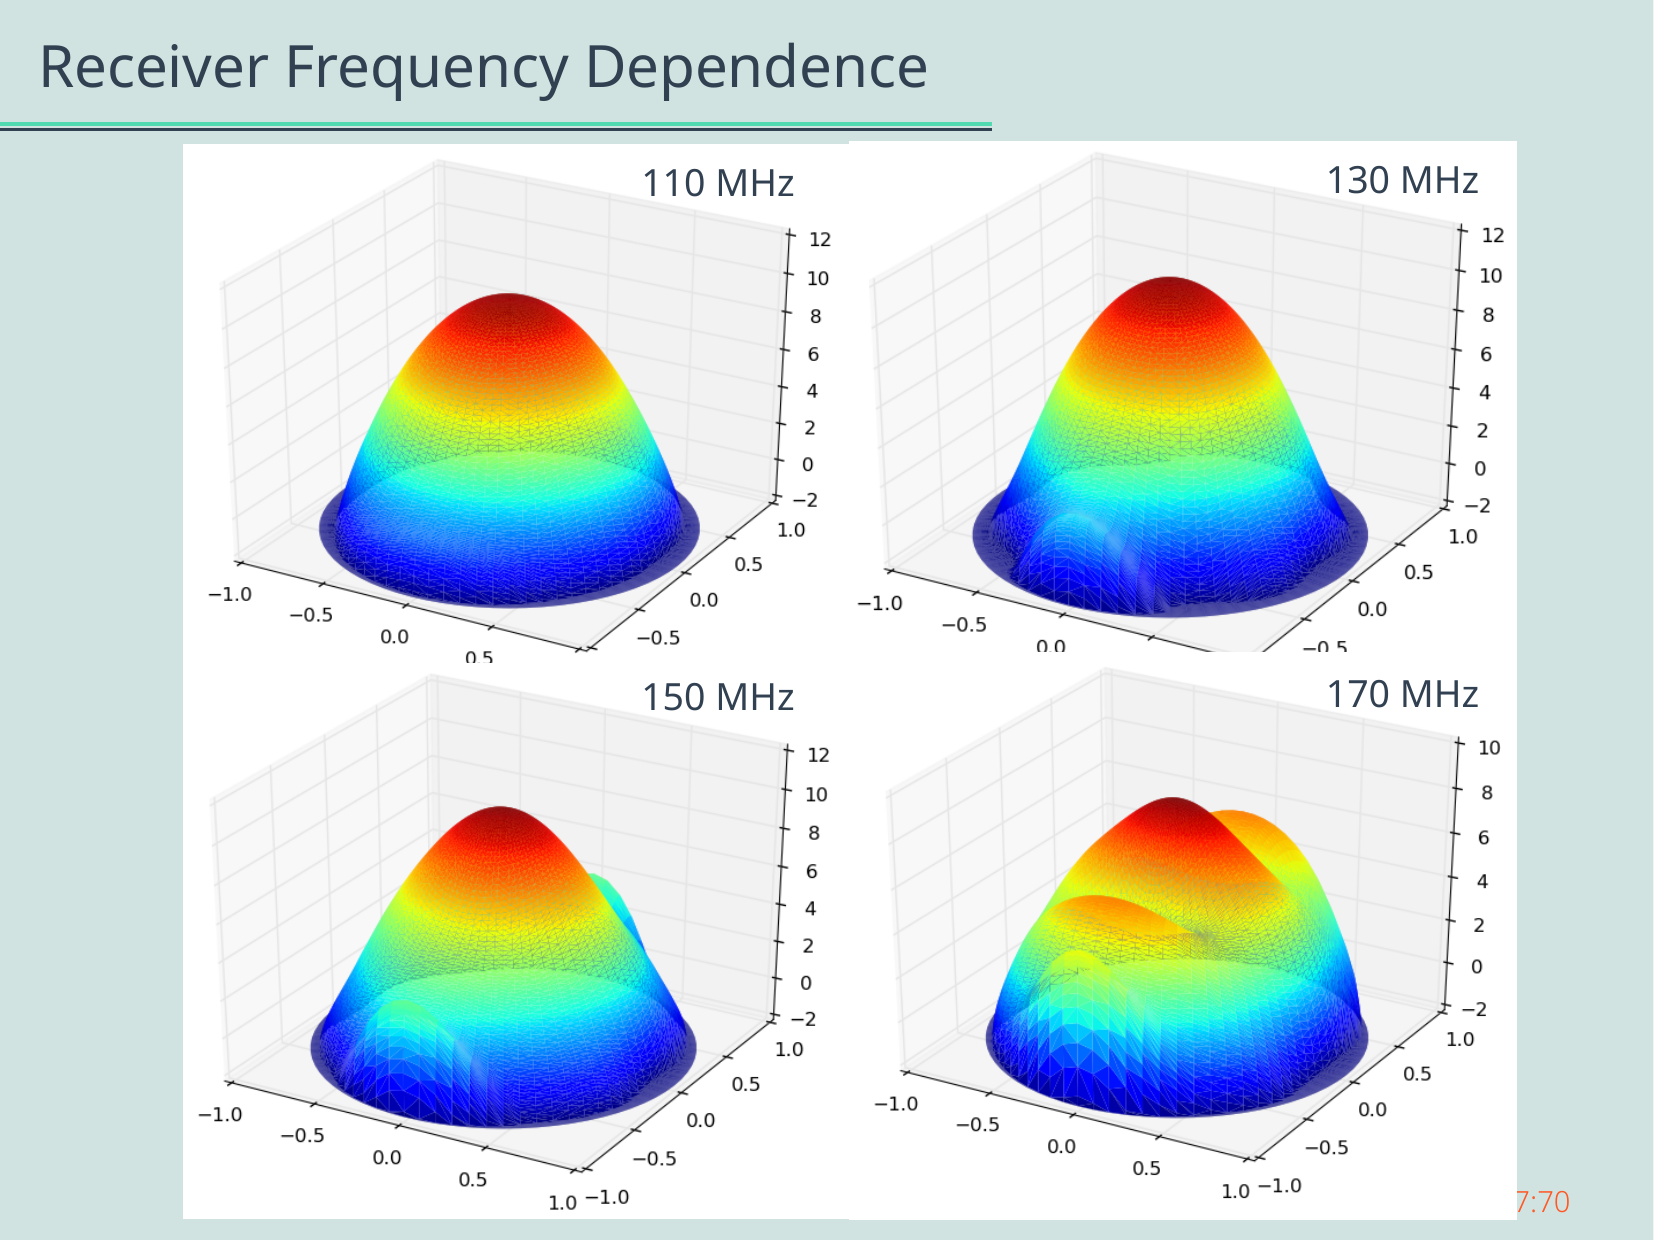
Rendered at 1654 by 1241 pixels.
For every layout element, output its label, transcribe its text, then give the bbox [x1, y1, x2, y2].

text_box 110 MHz [626, 148, 827, 209]
picture [183, 141, 1517, 1220]
text_box 170 MHz [1311, 660, 1512, 721]
text_box 130 MHz [1311, 146, 1512, 207]
text_box Receiver Frequency Dependence [23, 17, 1063, 103]
text_box 150 MHz [626, 662, 827, 723]
